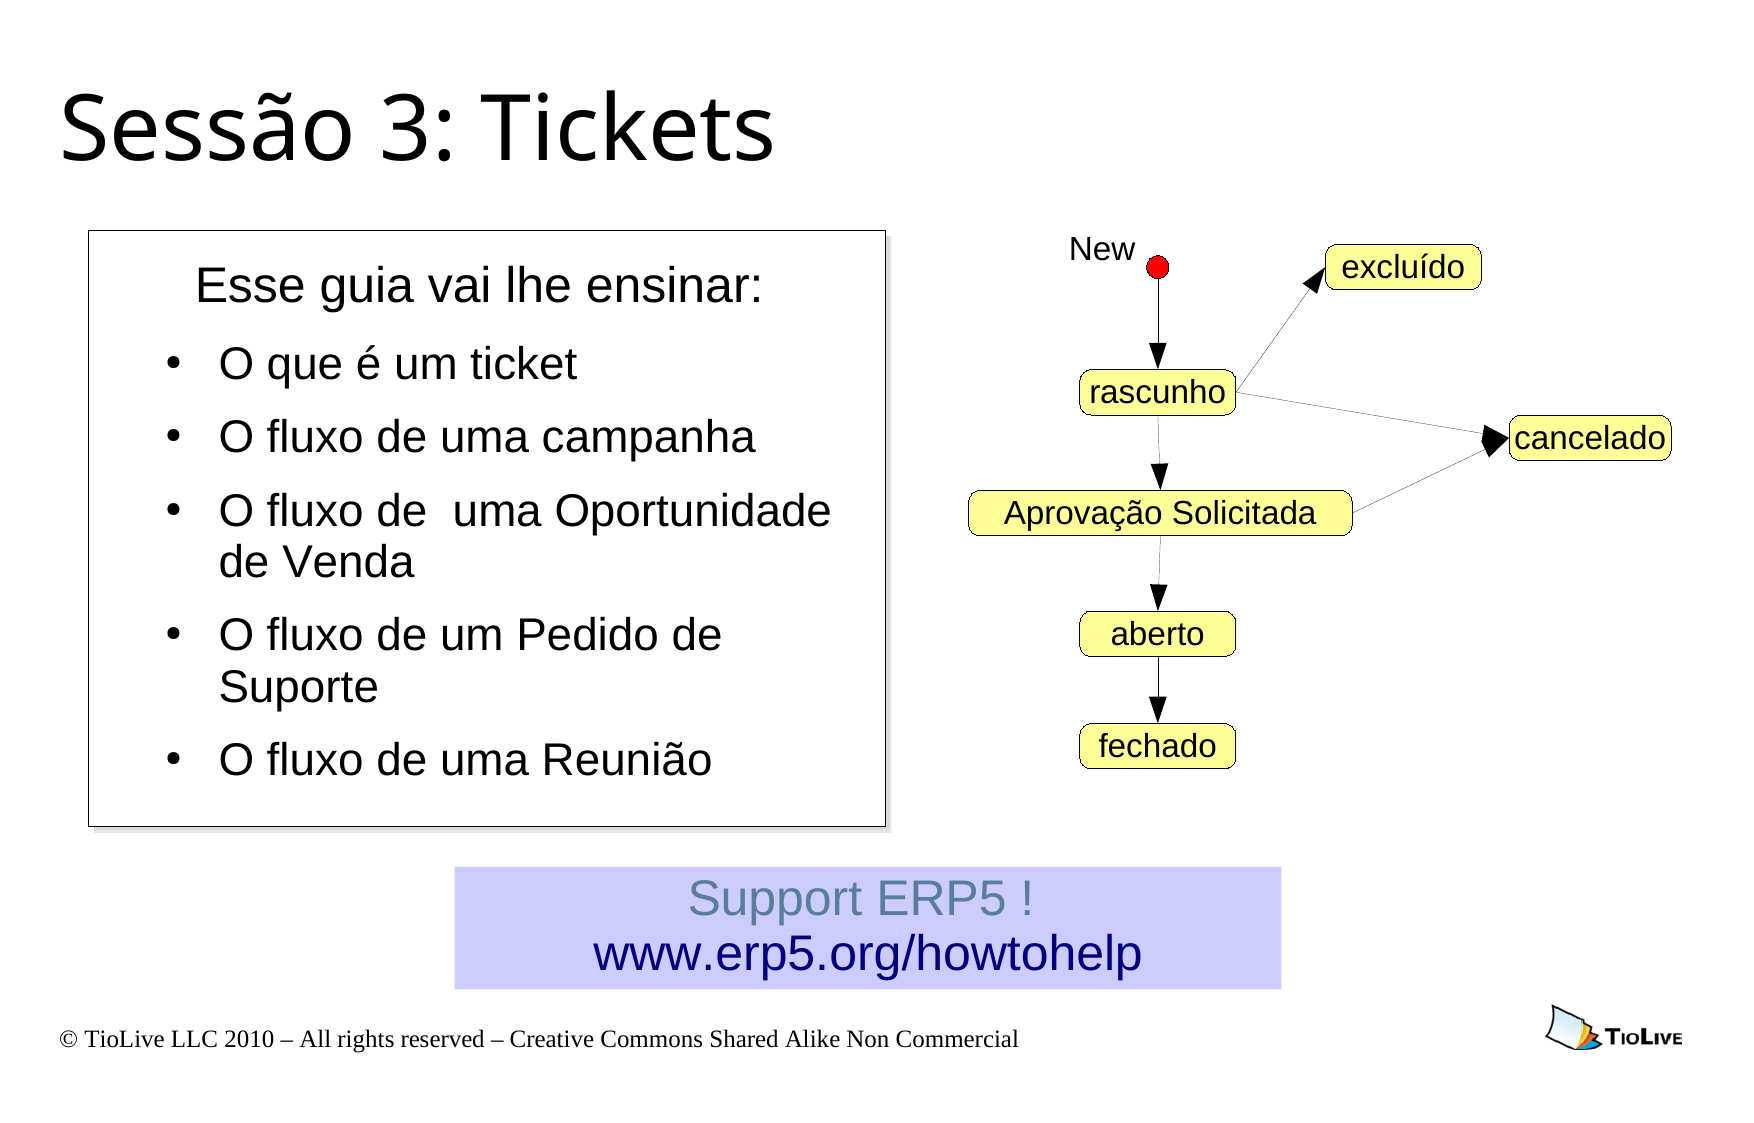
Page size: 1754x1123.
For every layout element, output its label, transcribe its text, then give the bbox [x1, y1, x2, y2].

list O que é um ticket O fluxo de uma campanha O fluxo de uma Oportunidade de Venda O fluxo de um Pedido de Suporte O fluxo de uma Reunião [147, 338, 861, 786]
title Sessão 3: Tickets [59, 63, 1695, 187]
text_box Support ERP5 ! www.erp5.org/howtohelp [454, 866, 1282, 990]
text_box rascunho [1079, 369, 1236, 416]
text_box excluído [1325, 244, 1482, 290]
text_box [88, 230, 886, 827]
picture [1545, 1004, 1682, 1050]
text_box aberto [1079, 611, 1236, 657]
text_box Esse guia vai lhe ensinar: [112, 253, 847, 319]
text_box Aprovação Solicitada [968, 490, 1353, 536]
text_box fechado [1079, 723, 1236, 769]
text_box [1147, 255, 1169, 279]
text_box New [1057, 227, 1148, 271]
text_box cancelado [1509, 415, 1672, 461]
